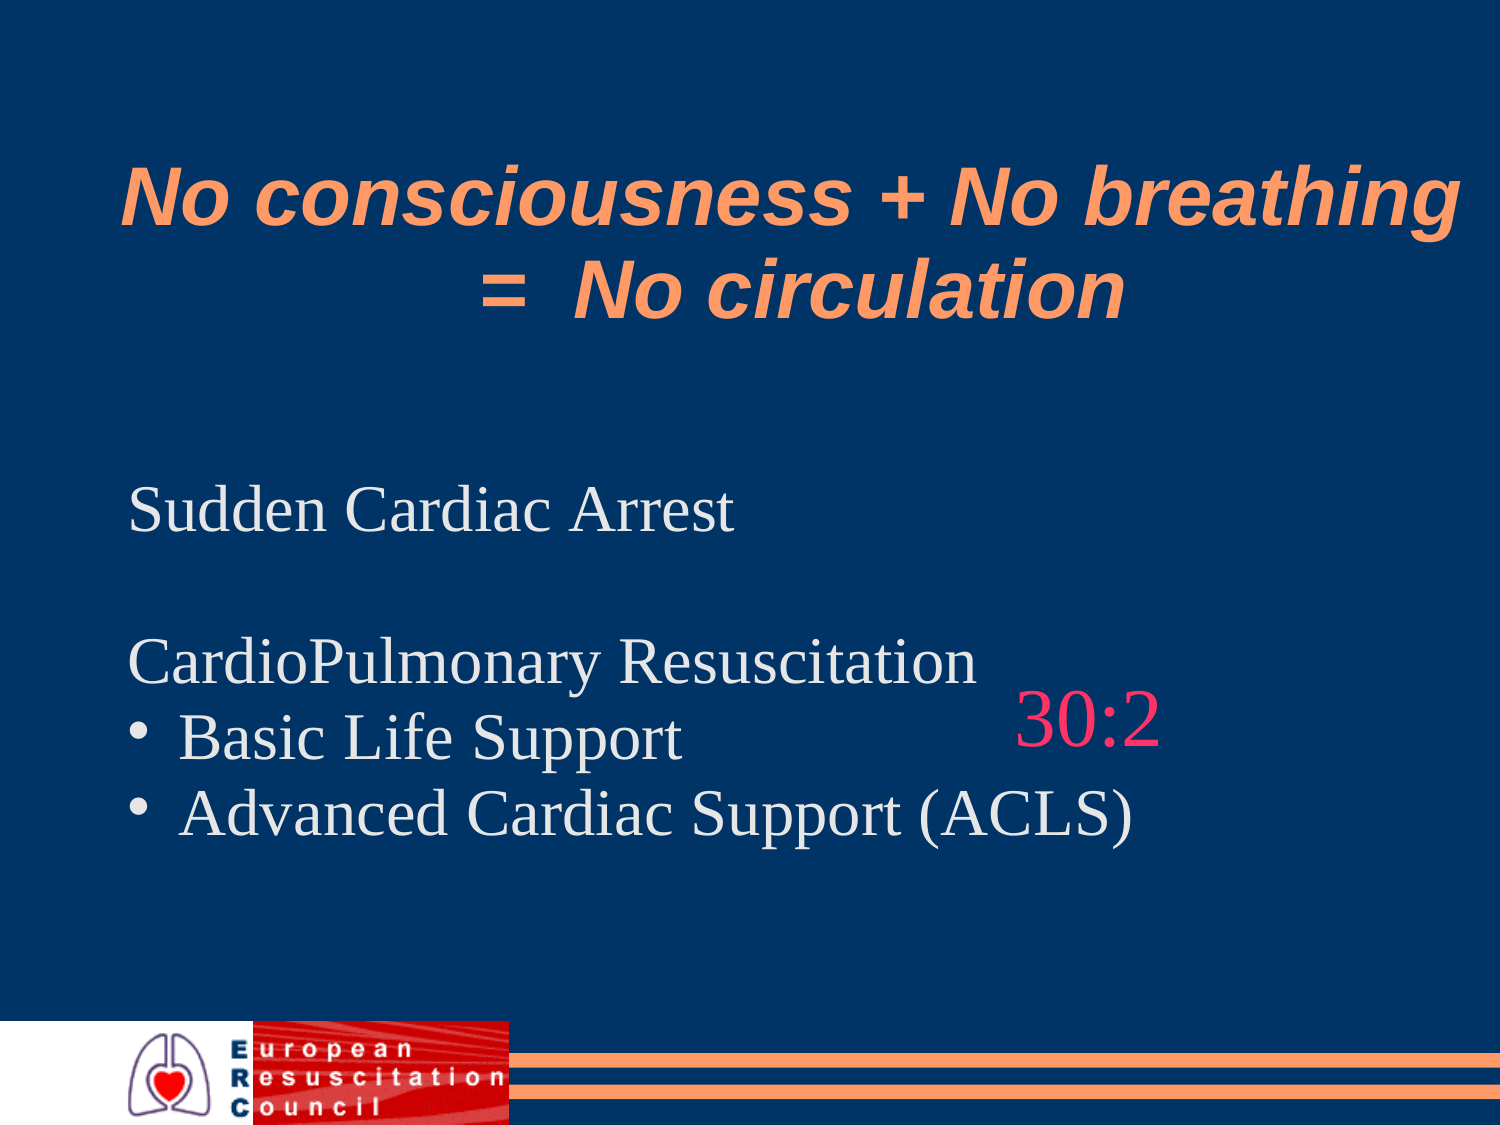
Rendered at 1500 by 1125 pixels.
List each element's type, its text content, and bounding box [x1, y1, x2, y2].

title No consciousness + No breathing = No circulation [106, 104, 1500, 384]
list Sudden Cardiac Arrest CardioPulmonary Resuscitation Basic Life Support Advanced Cardiac Support (ACLS) [110, 471, 1416, 1013]
picture [0, 1021, 509, 1125]
text_box 30:2 [999, 667, 1391, 766]
